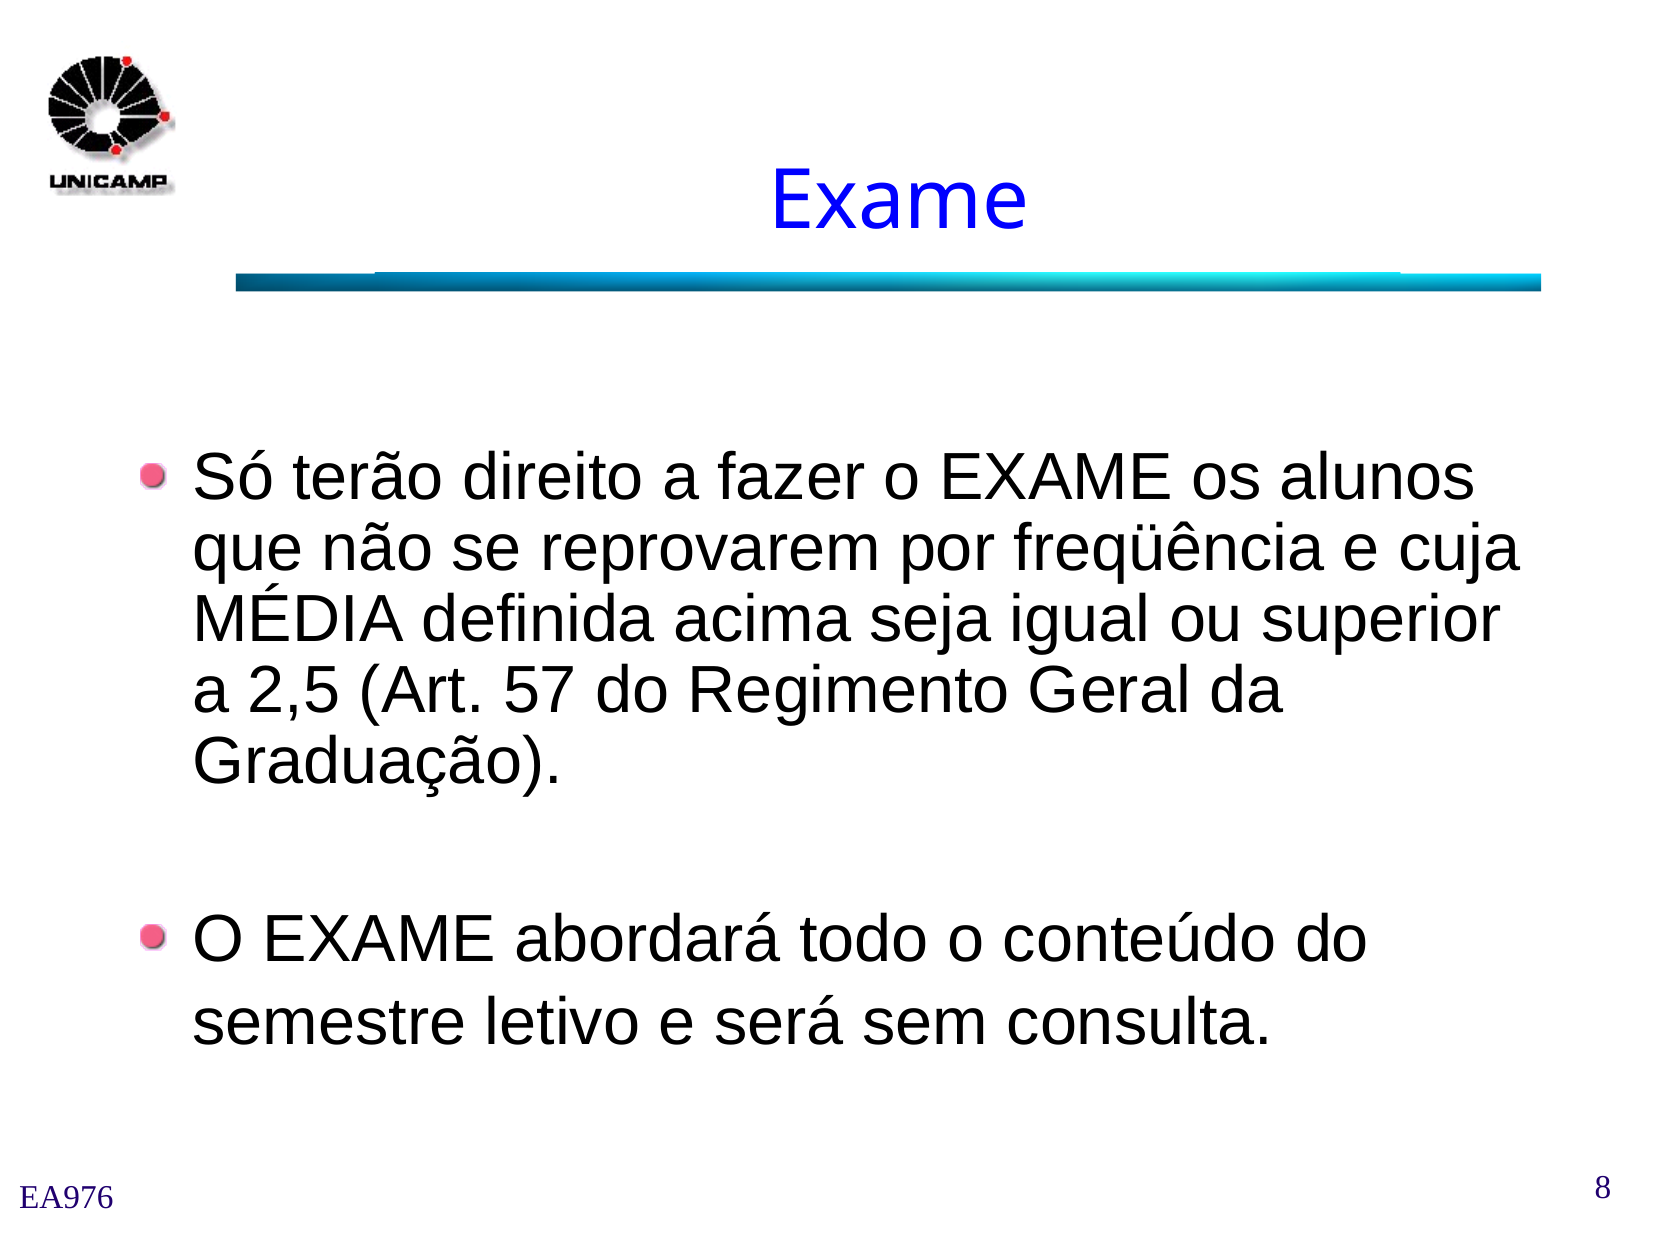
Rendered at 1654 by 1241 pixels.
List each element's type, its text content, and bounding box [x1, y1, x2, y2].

picture [125, 272, 1654, 295]
title Exame [264, 35, 1534, 250]
list Só terão direito a fazer o EXAME os alunos que não se reprovarem por freqüência e cuja MÉDIA definida acima seja igual ou superior a 2,5 (Art. 57 do Regimento Geral da Graduação). O EXAME abordará todo o conteúdo do semestre letivo e será sem consulta. [121, 442, 1534, 1182]
